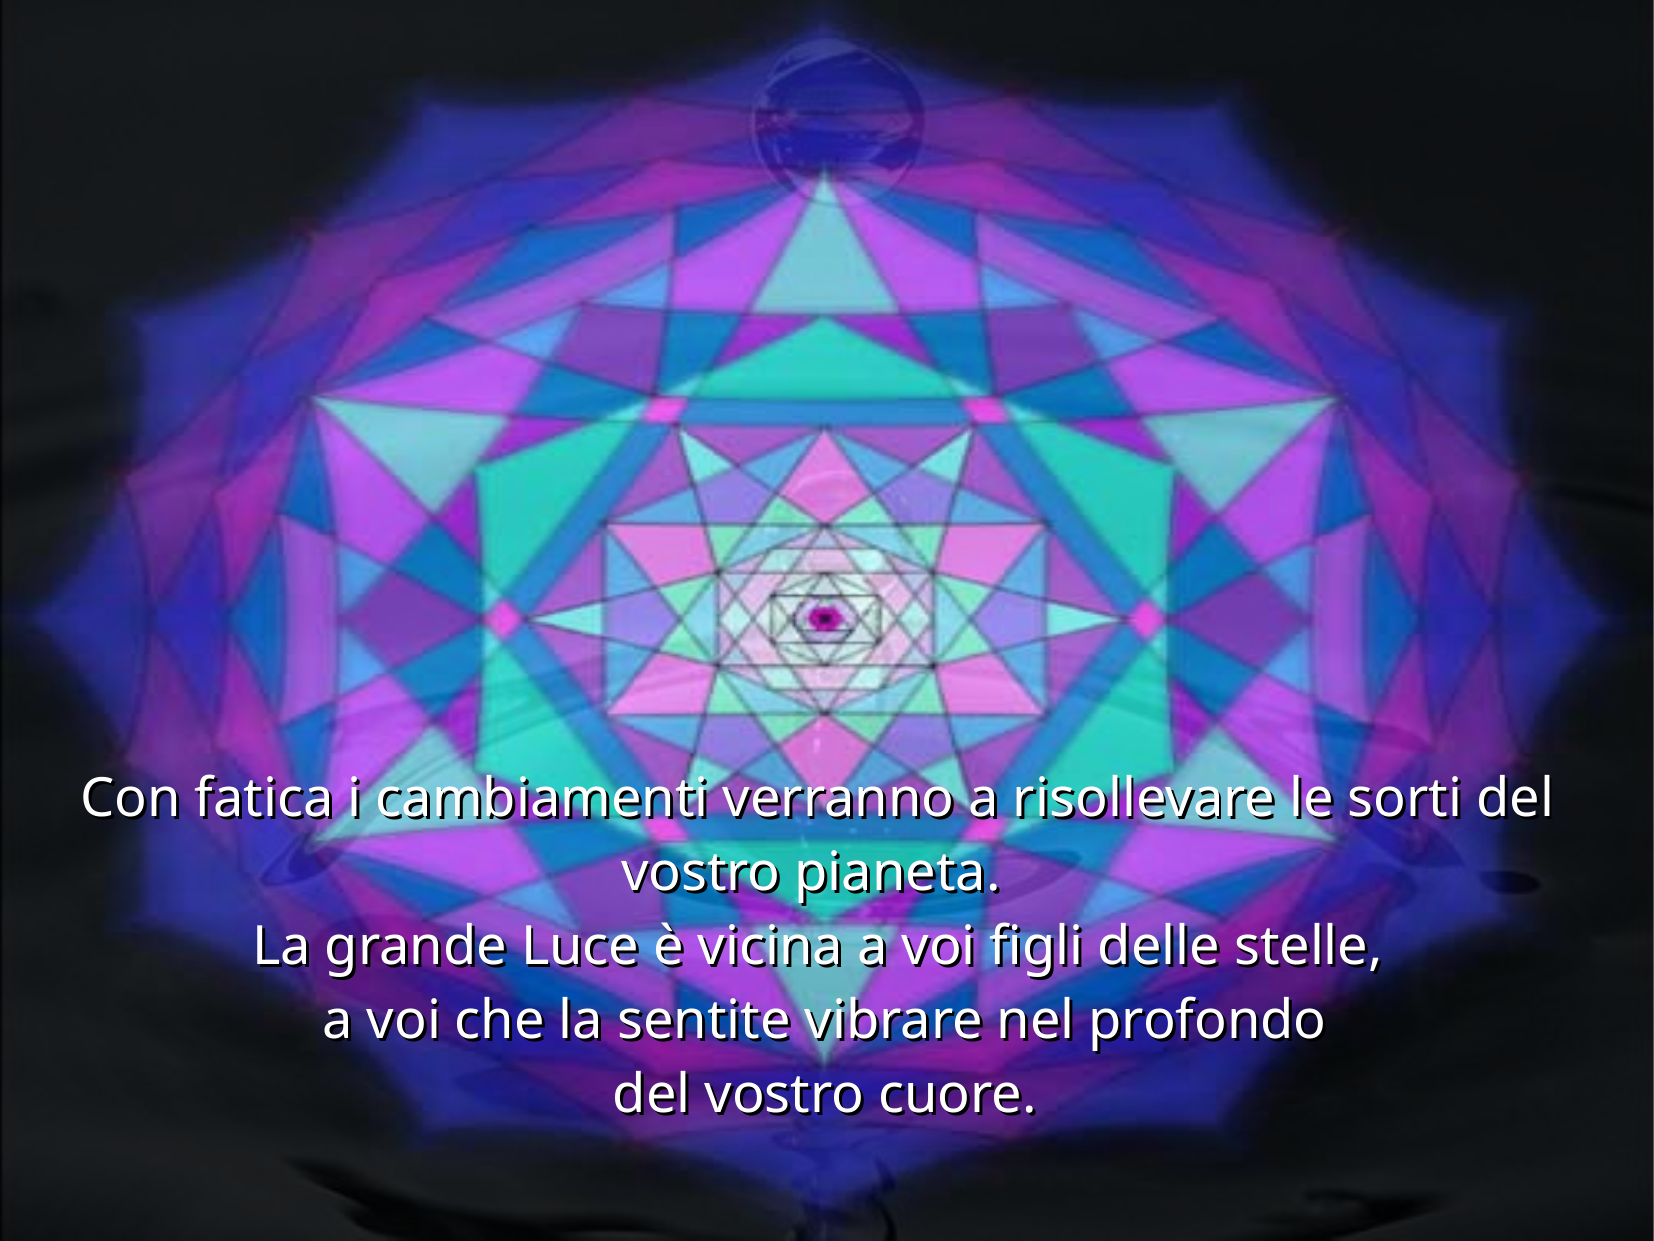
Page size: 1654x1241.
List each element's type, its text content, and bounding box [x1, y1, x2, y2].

picture [0, 0, 1654, 1241]
title Con fatica i cambiamenti verranno a risollevare le sorti del vostro pianeta. La grande Luce è vicina a voi figli delle stelle, a voi che la sentite vibrare nel profondo del vostro cuore. [73, 767, 1563, 1120]
